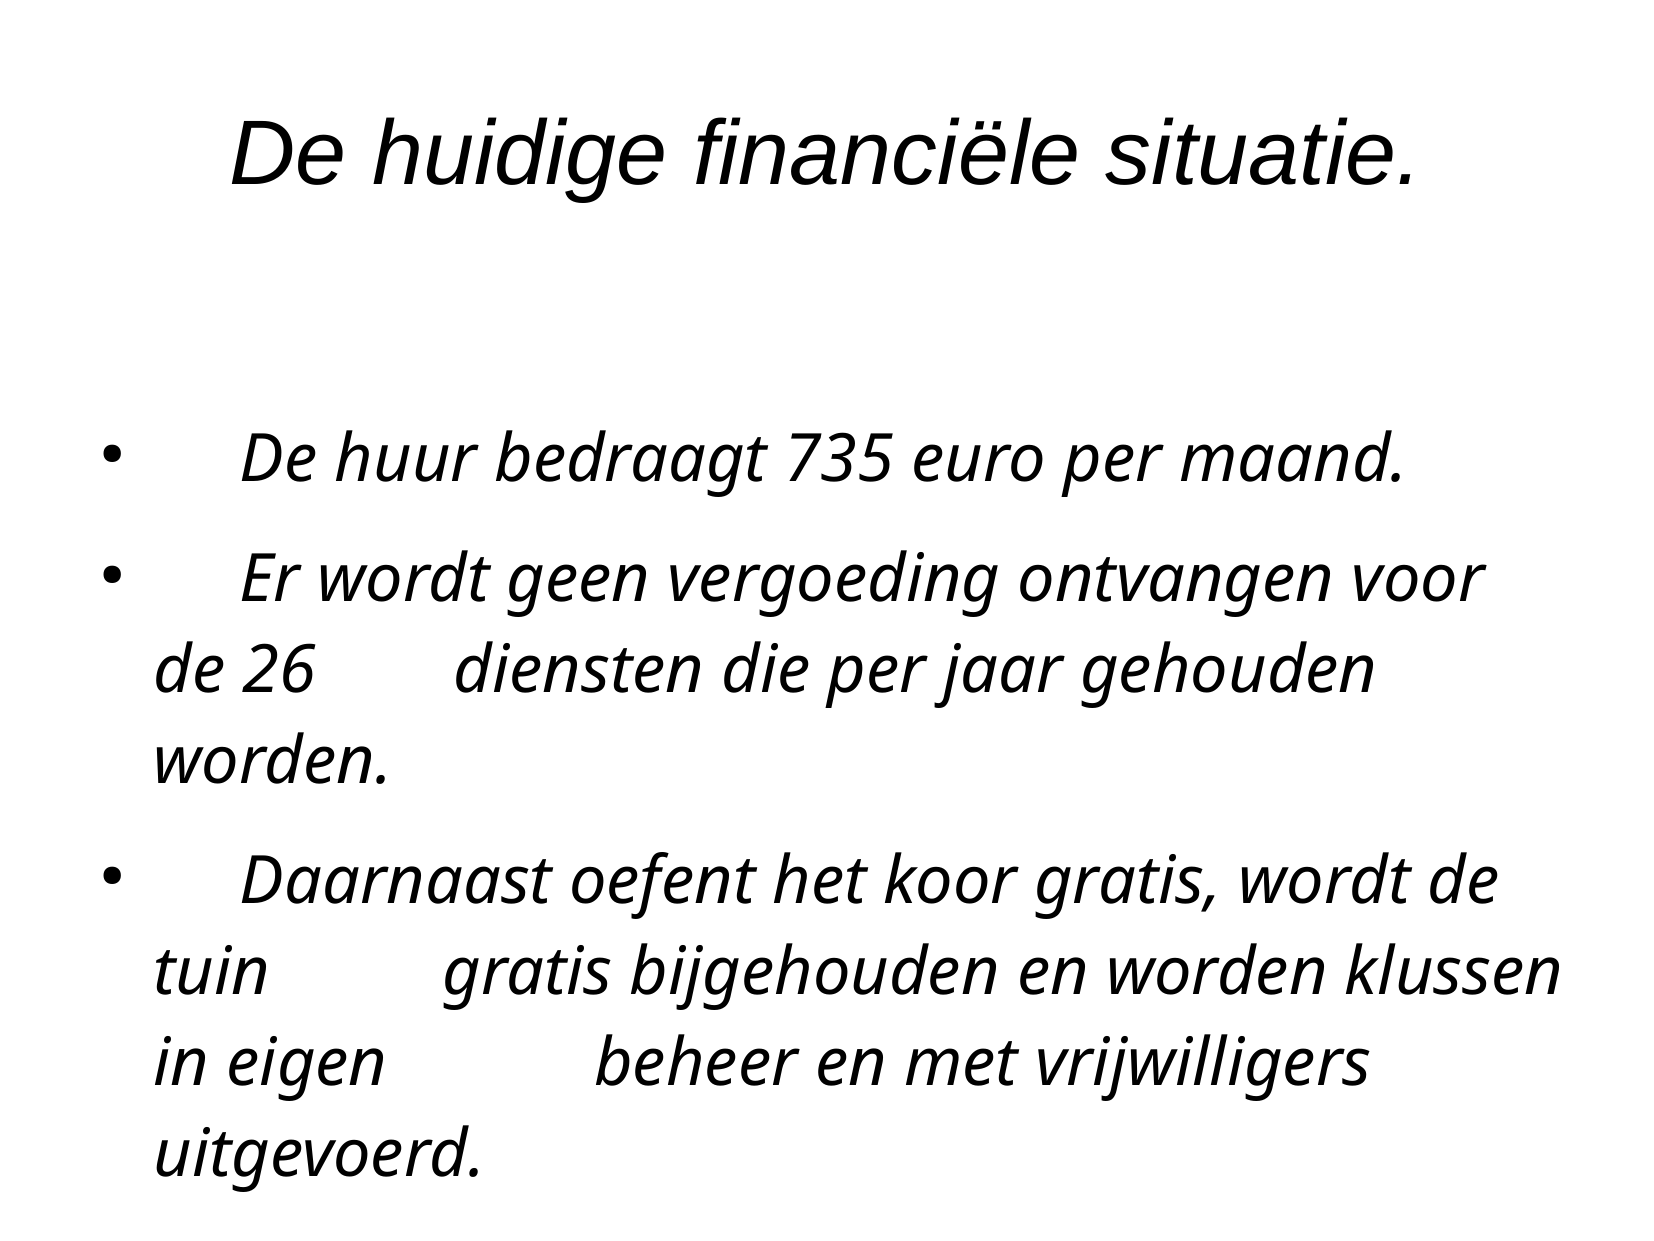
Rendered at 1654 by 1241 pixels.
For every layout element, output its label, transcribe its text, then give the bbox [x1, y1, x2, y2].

list De huur bedraagt 735 euro per maand. Er wordt geen vergoeding ontvangen voor de 26 diensten die per jaar gehouden worden. Daarnaast oefent het koor gratis, wordt de tuin gratis bijgehouden en worden klussen in eigen beheer en met vrijwilligers uitgevoerd. [82, 290, 1571, 1172]
title De huidige financiële situatie. [82, 49, 1571, 257]
